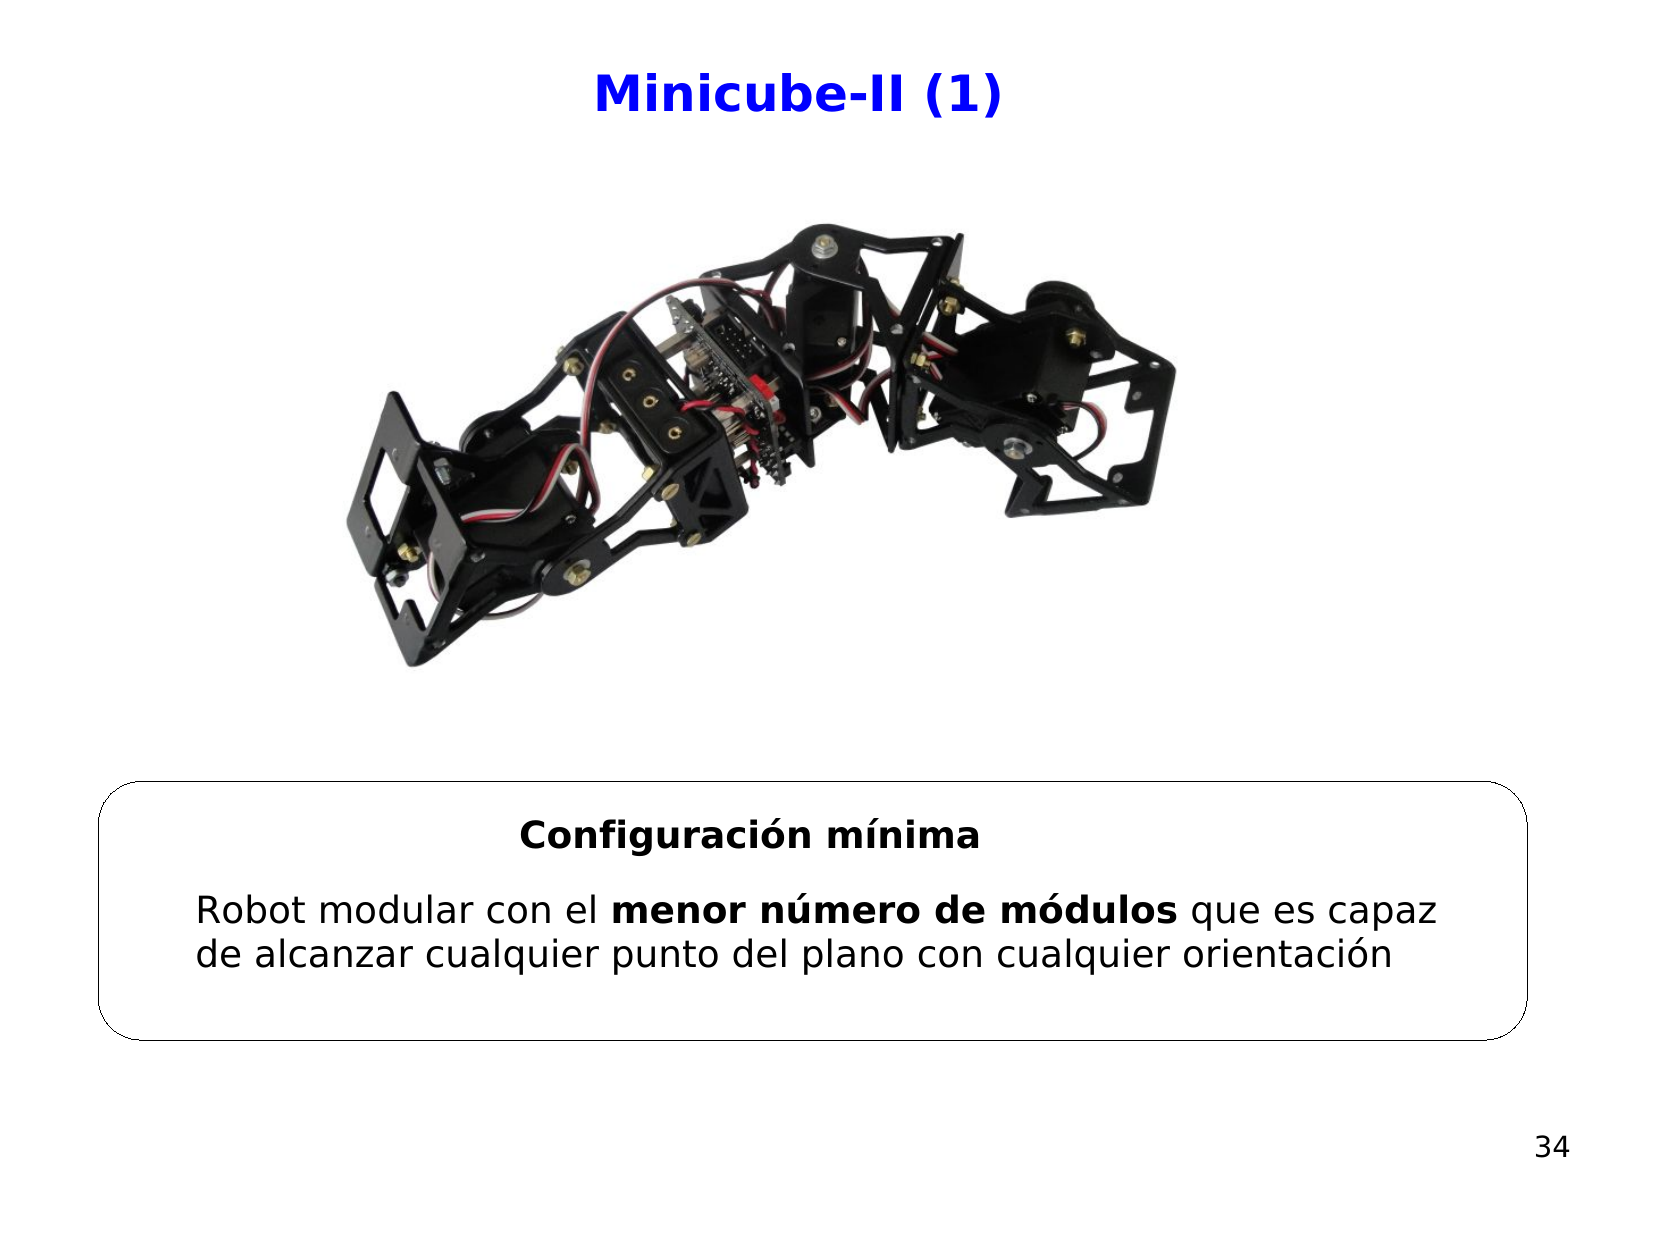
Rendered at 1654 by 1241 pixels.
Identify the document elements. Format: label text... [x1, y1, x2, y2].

text_box Minicube-II (1) [578, 57, 1019, 131]
text_box Robot modular con el menor número de módulos que es capaz de alcanzar cualquier punto del plano con cualquier orientación [180, 881, 1472, 984]
picture [324, 47, 1232, 728]
text_box Configuración mínima [504, 806, 997, 869]
